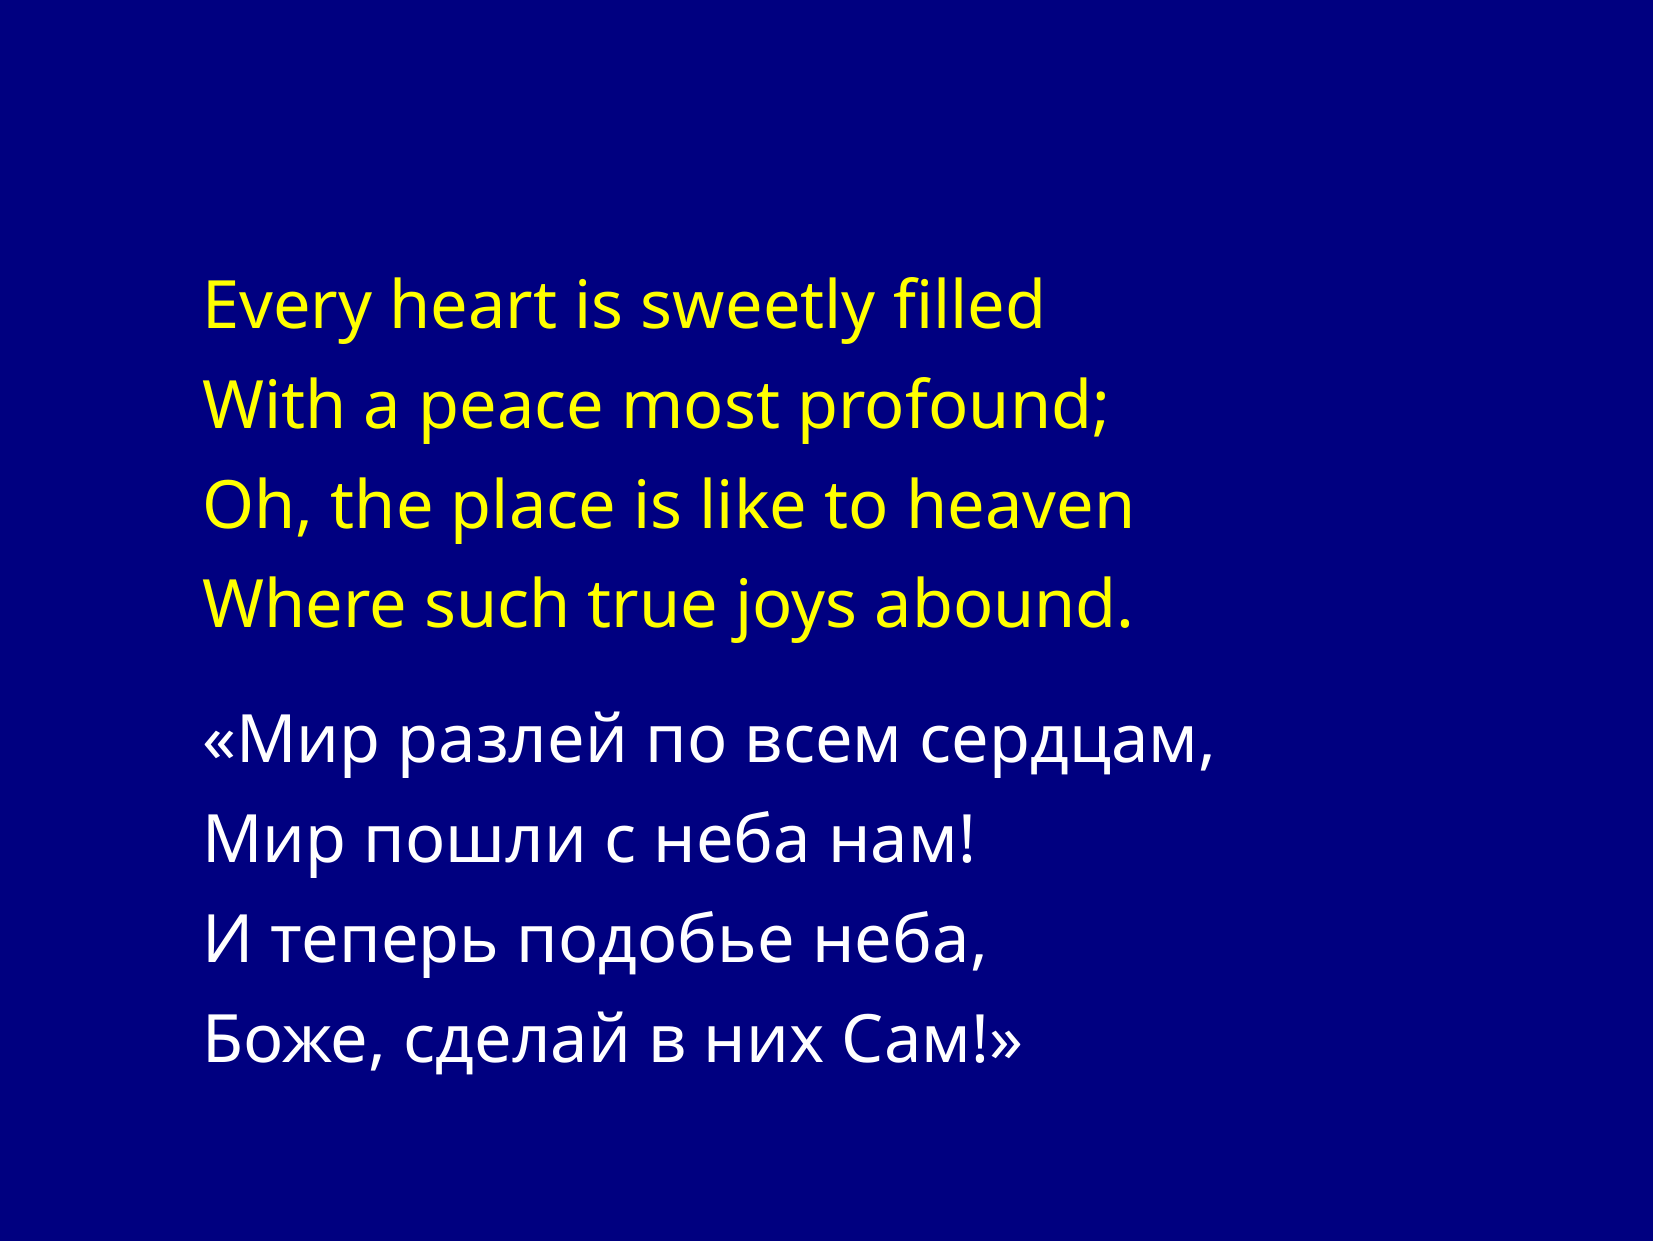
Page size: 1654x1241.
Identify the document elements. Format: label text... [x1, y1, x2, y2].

text_box Every heart is sweetly filled With a peace most profound; Oh, the place is like to heaven Where such true joys abound. [75, 150, 1576, 638]
text_box «Мир разлей по всем сердцам, Мир пошли с неба нам! И теперь подобье неба, Боже, сделай в них Сам!» [75, 675, 1576, 1163]
